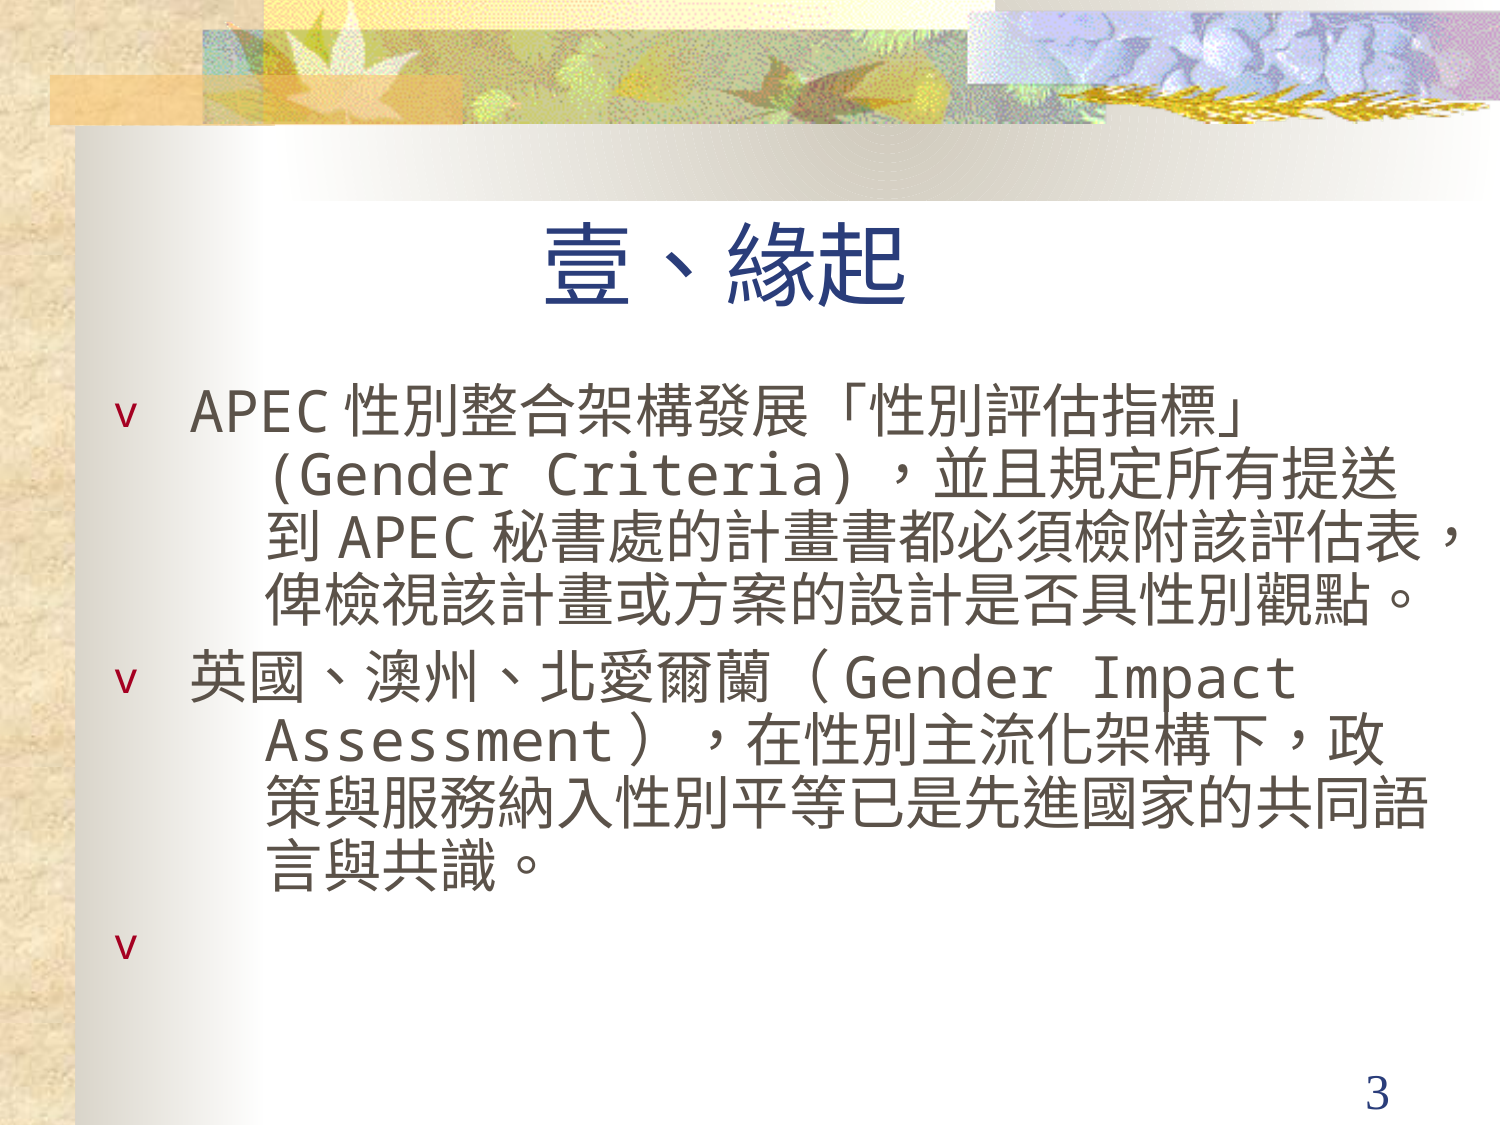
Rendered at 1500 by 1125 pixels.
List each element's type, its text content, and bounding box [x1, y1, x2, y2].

list APEC性別整合架構發展「性別評估指標」(Gender Criteria)，並且規定所有提送到APEC秘書處的計畫書都必須檢附該評估表，俾檢視該計畫或方案的設計是否具性別觀點。 英國、澳州、北愛爾蘭（Gender Impact Assessment），在性別主流化架構下，政策與服務納入性別平等已是先進國家的共同語言與共識。 [99, 375, 1450, 963]
text_box [1350, 1052, 1500, 1125]
title 壹、緣起 [87, 137, 1363, 325]
